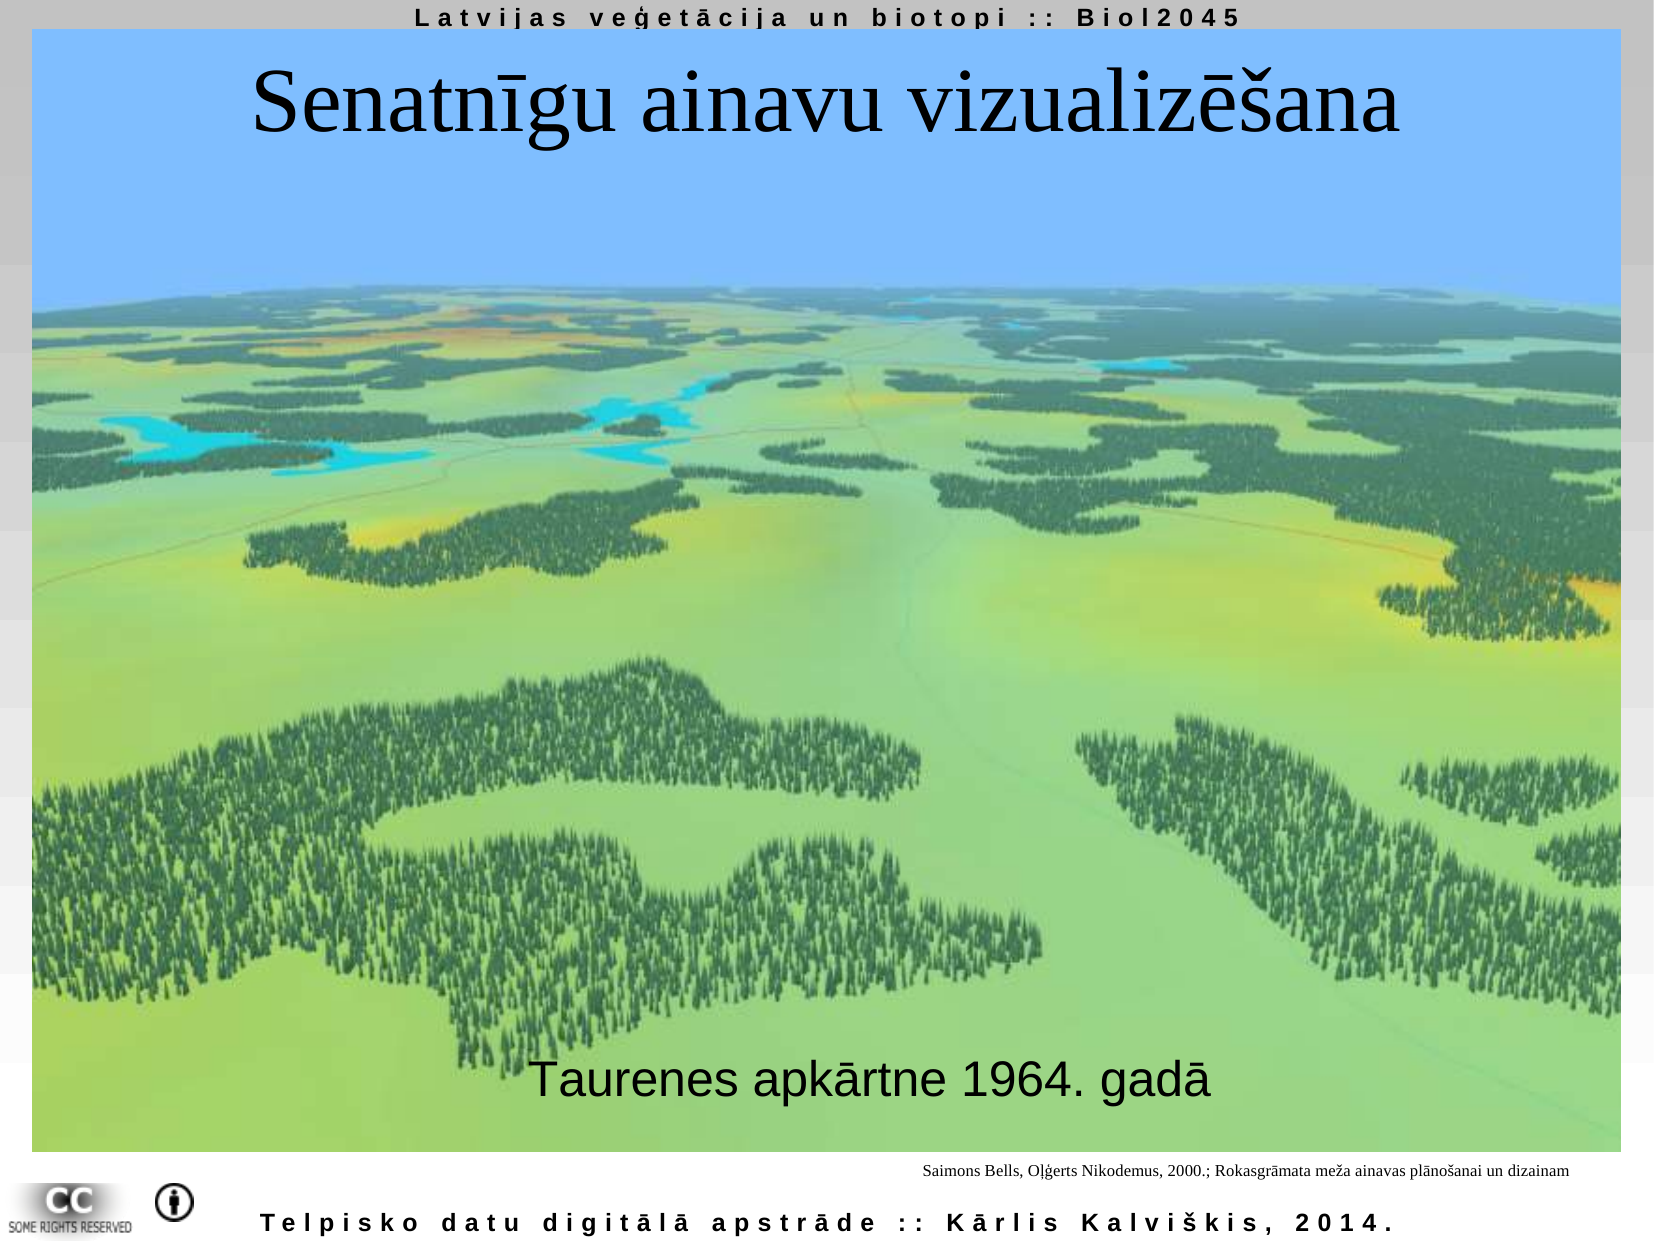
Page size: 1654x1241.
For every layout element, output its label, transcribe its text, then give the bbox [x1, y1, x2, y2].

title Senatnīgu ainavu vizualizēšana [29, 49, 1625, 296]
text_box Taurenes apkārtne 1964. gadā [527, 1051, 1212, 1108]
text_box Saimons Bells, Oļģerts Nikodemus, 2000.; Rokasgrāmata meža ainavas plānošanai un dizainam [922, 1161, 1567, 1180]
picture [0, 0, 1654, 1241]
